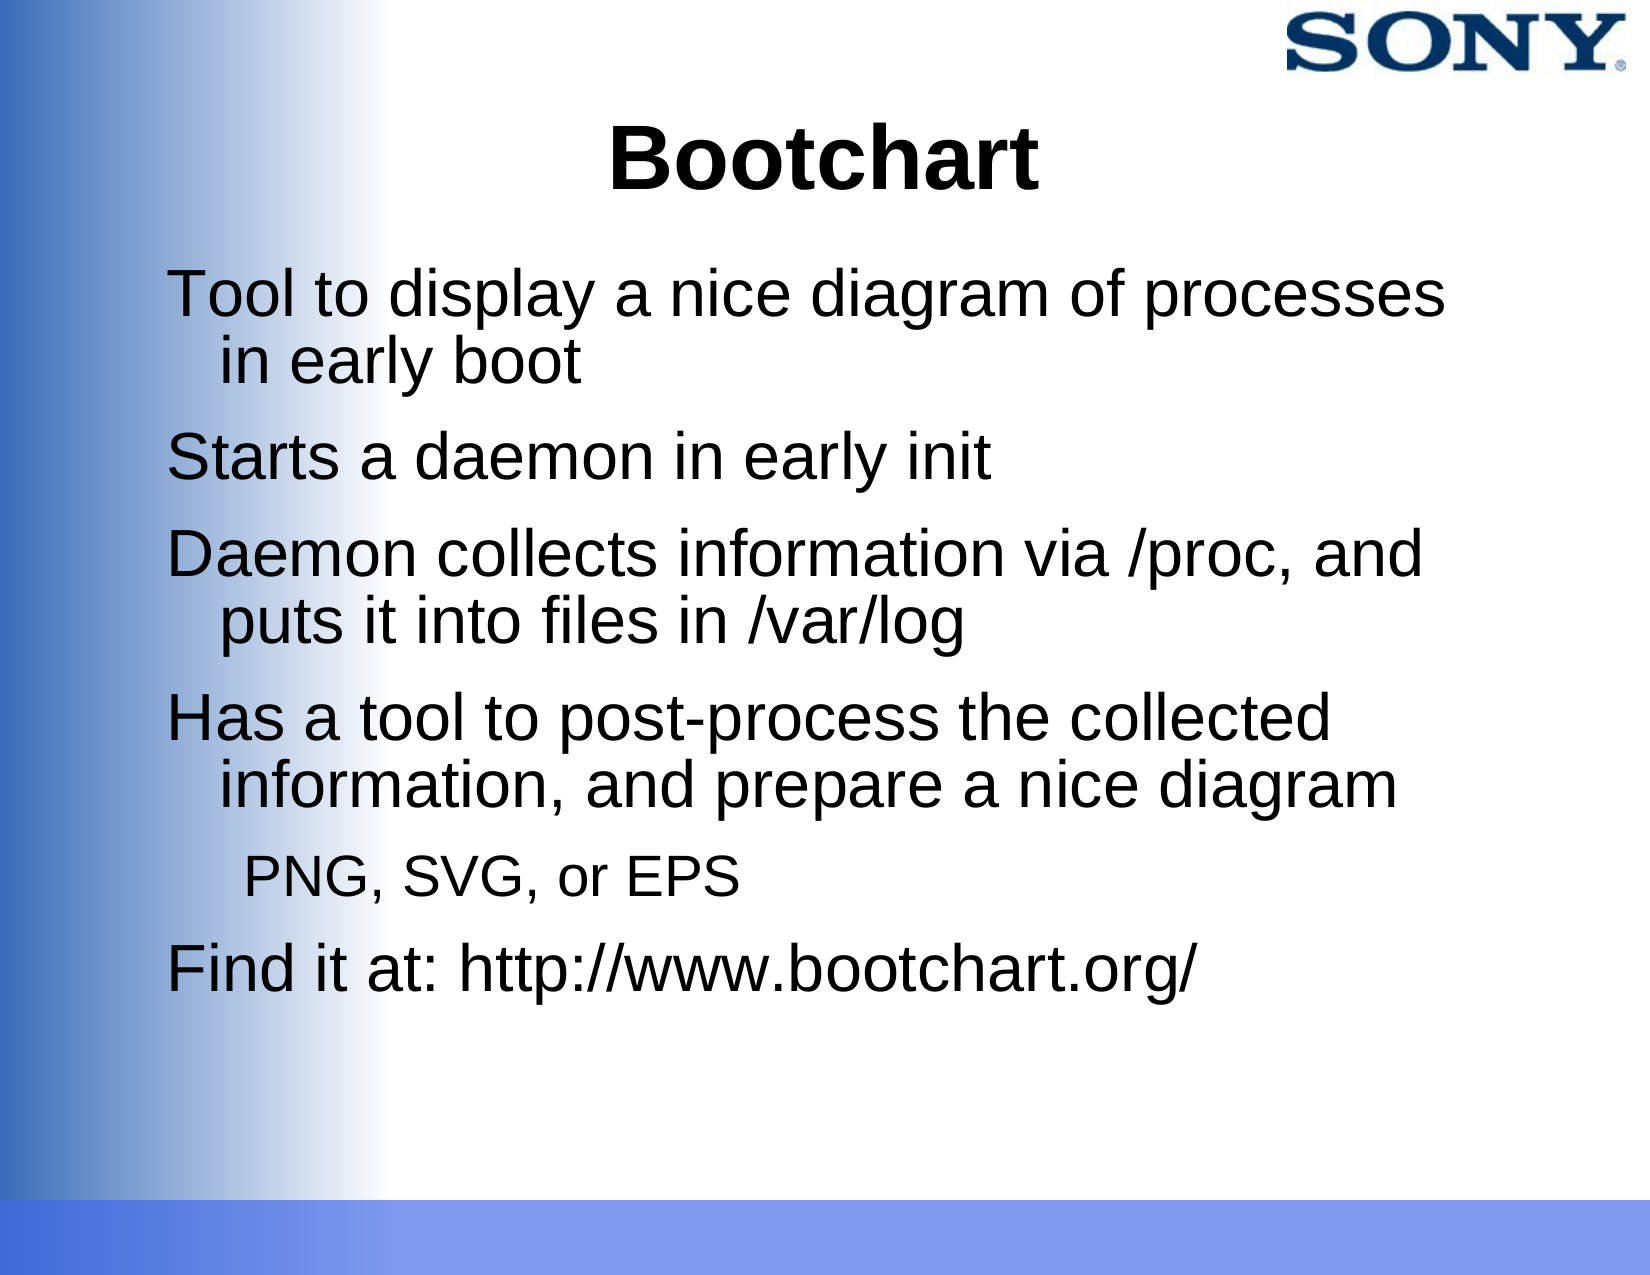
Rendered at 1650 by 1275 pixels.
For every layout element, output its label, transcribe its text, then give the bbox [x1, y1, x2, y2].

list Tool to display a nice diagram of processes in early boot Starts a daemon in early init Daemon collects information via /proc, and puts it into files in /var/log Has a tool to post-process the collected information, and prepare a nice diagram PNG, SVG, or EPS Find it at: http://www.bootchart.org/ [149, 262, 1499, 1188]
title Bootchart [149, 74, 1499, 250]
picture [1287, 0, 1626, 80]
